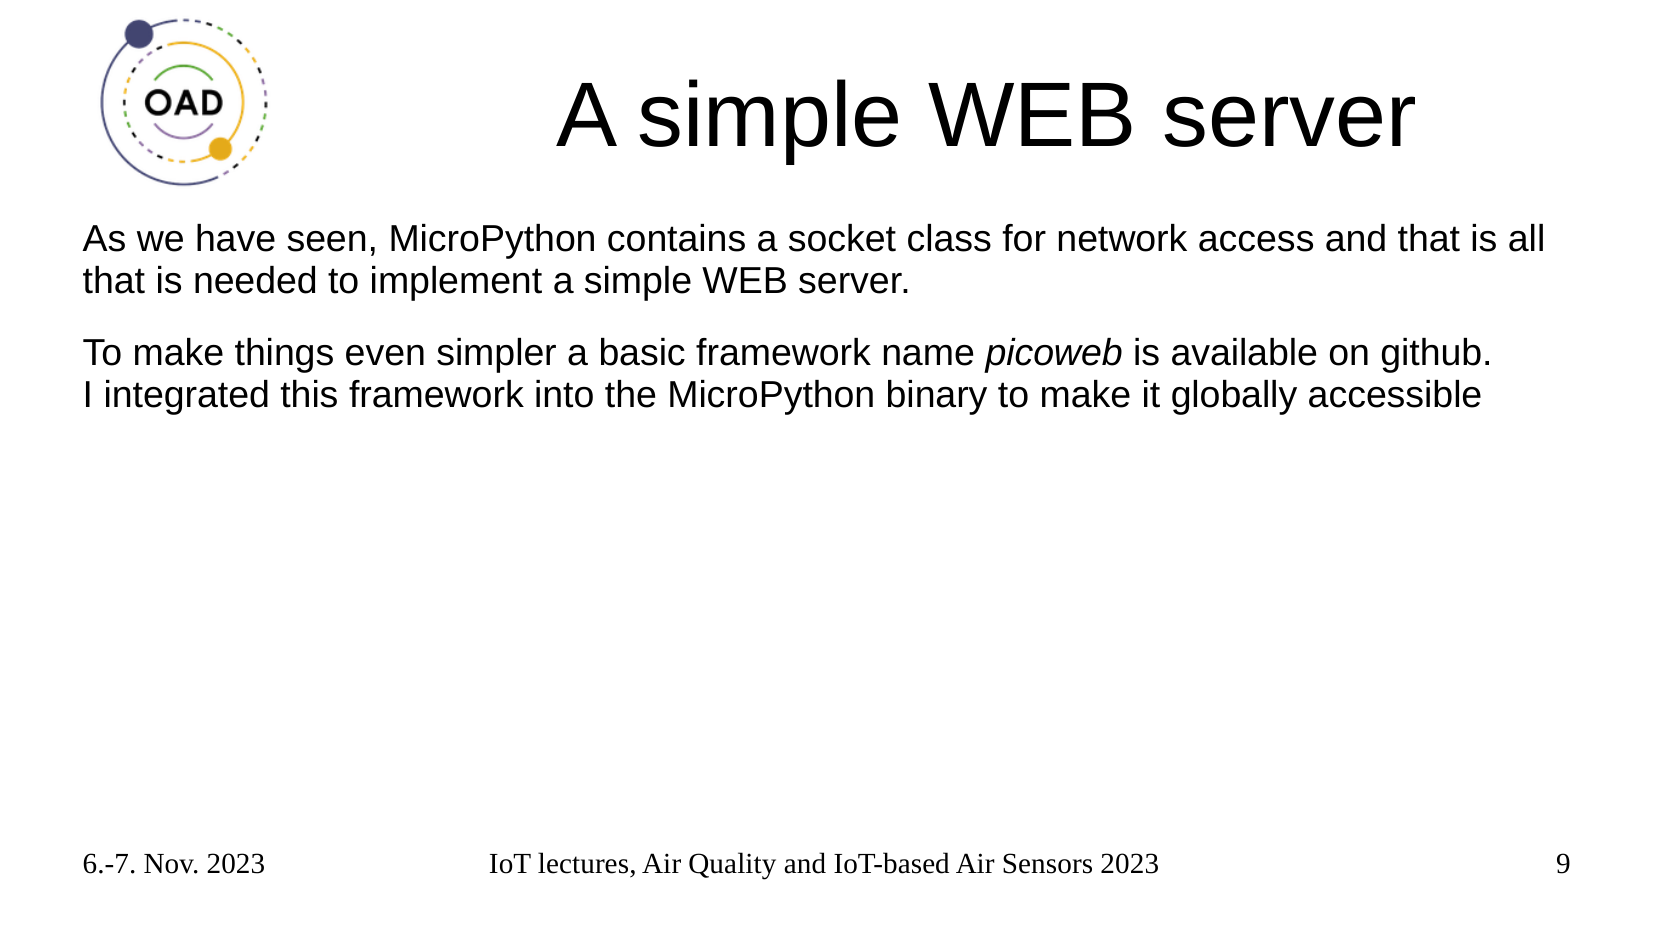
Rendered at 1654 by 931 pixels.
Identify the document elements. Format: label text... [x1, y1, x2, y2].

picture [59, 4, 303, 207]
title A simple WEB server [403, 37, 1571, 193]
list As we have seen, MicroPython contains a socket class for network access and that is all that is needed to implement a simple WEB server. To make things even simpler a basic framework name picoweb is available on github. I integrated this framework into the MicroPython binary to make it globally accessible [82, 217, 1571, 758]
